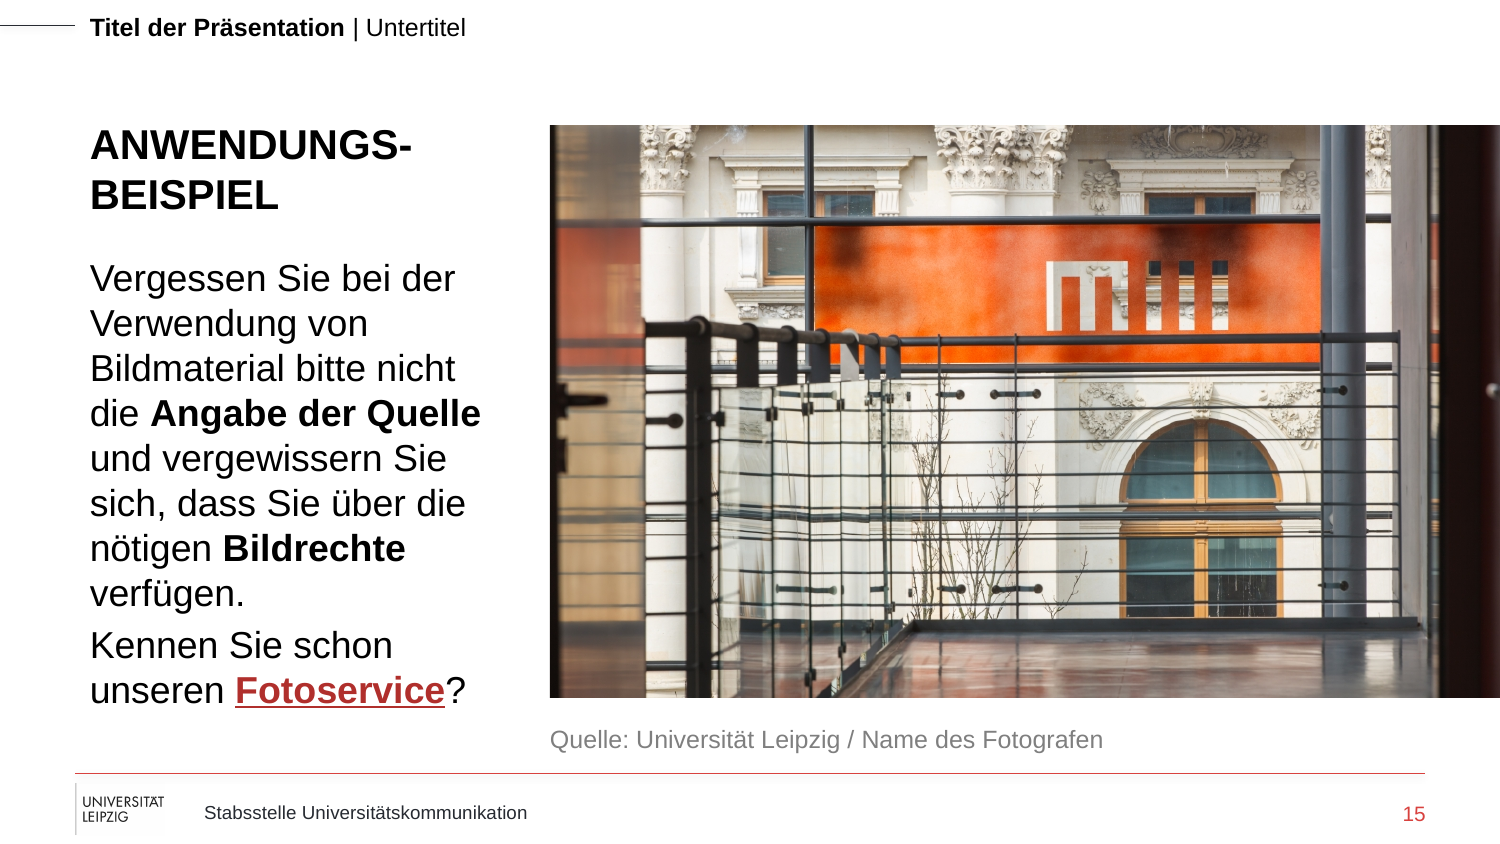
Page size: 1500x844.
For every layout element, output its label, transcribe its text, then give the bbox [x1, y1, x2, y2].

slide_number <number> [1303, 800, 1426, 834]
text_box Quelle: Universität Leipzig / Name des Fotografen [549, 716, 1370, 771]
list Vergessen Sie bei der Verwendung von Bildmaterial bitte nicht die Angabe der Quelle und vergewissern Sie sich, dass Sie über die nötigen Bildrechte verfügen. Kennen Sie schon unseren Fotoservice? [75, 246, 517, 771]
picture [549, 125, 1500, 698]
title Anwendungs-beispiel [75, 61, 517, 225]
picture [75, 782, 165, 836]
